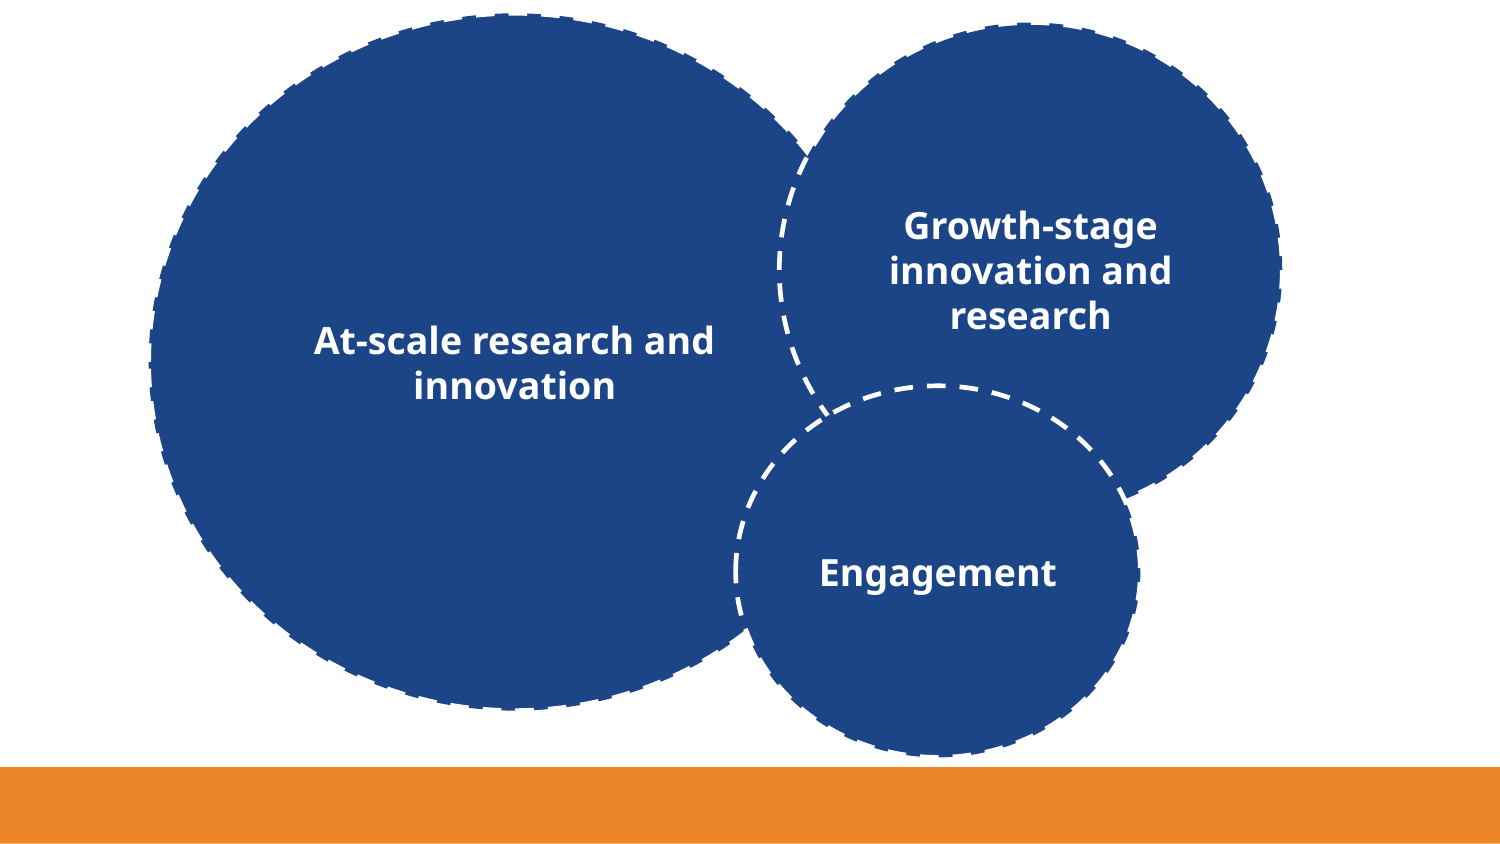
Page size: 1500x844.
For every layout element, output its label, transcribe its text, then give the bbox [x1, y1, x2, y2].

text_box Engagement [735, 385, 1141, 758]
text_box At-scale research and innovation [148, 13, 827, 711]
text_box Growth-stage innovation and research [779, 22, 1283, 500]
